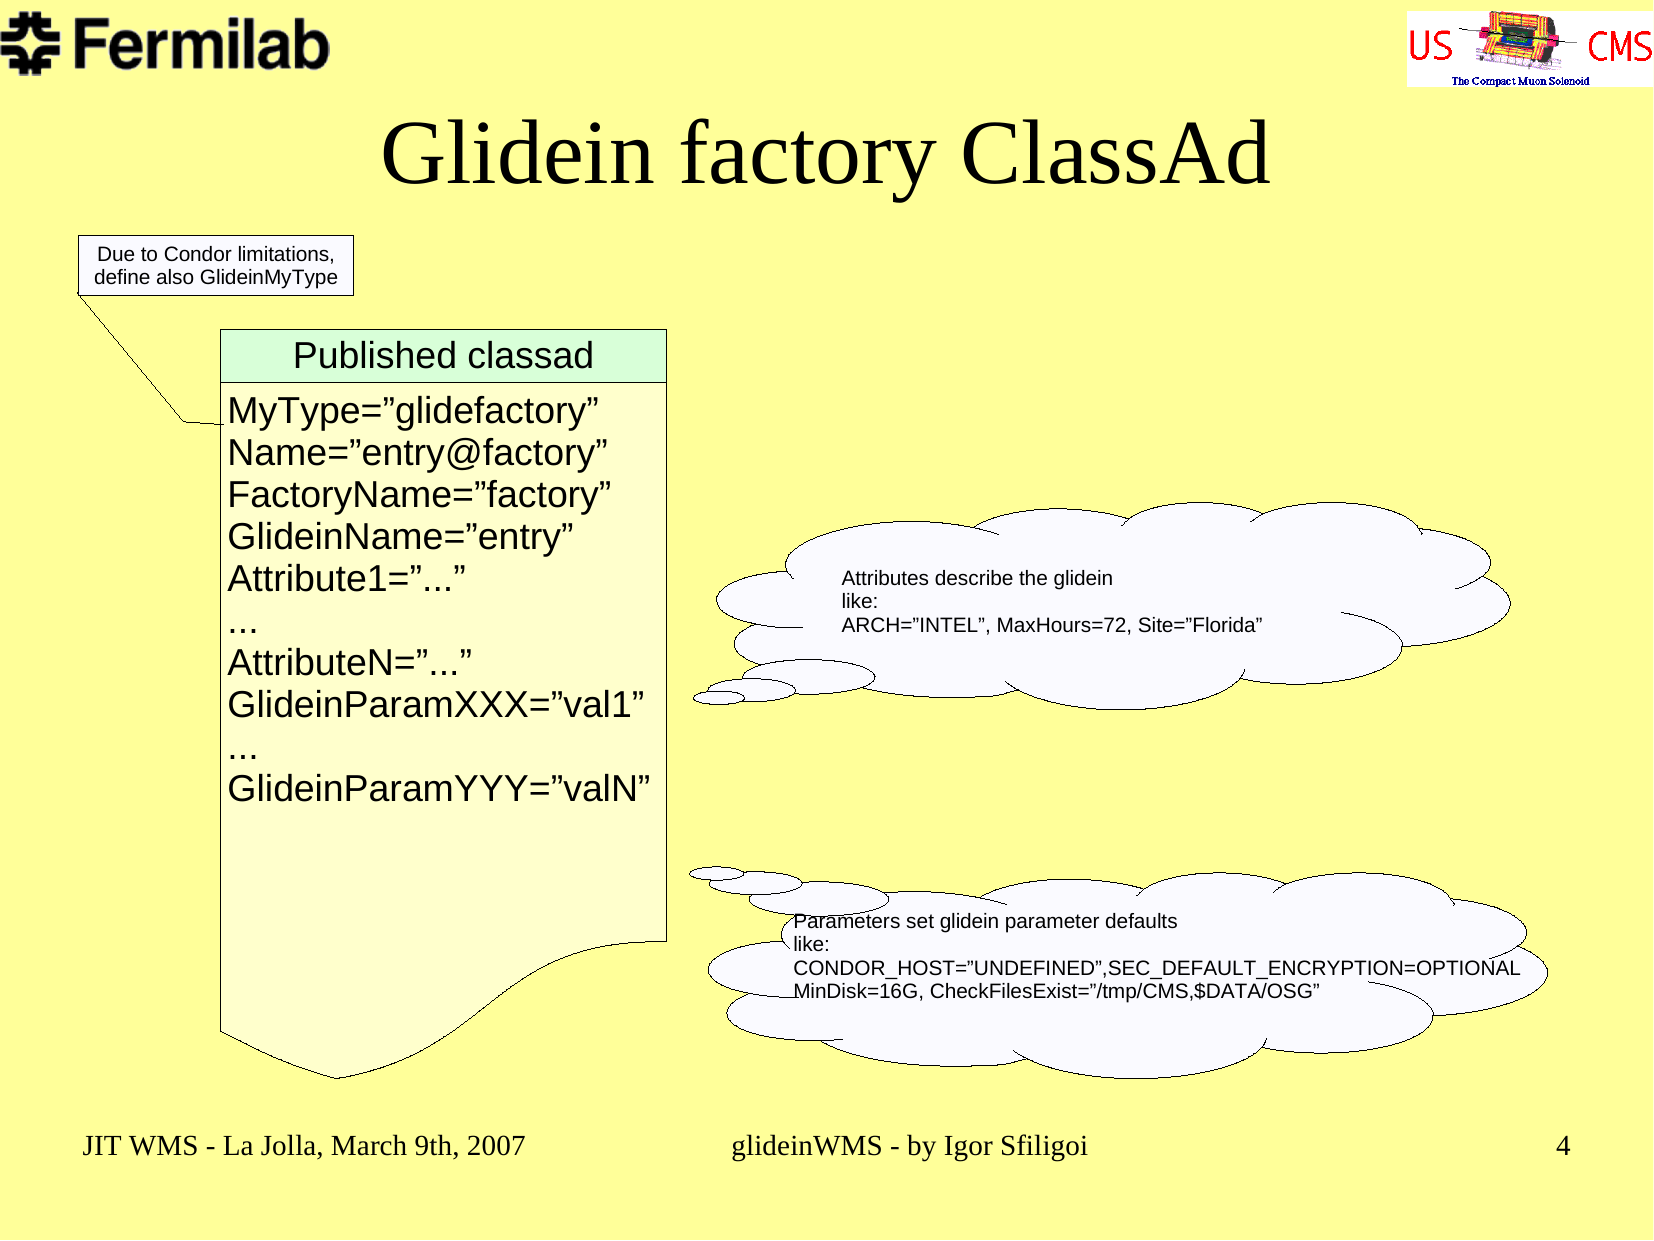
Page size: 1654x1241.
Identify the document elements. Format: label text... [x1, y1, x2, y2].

text_box [1536, 955, 1548, 991]
title Glidein factory ClassAd [82, 49, 1571, 257]
text_box Attributes describe the glidein like: ARCH=”INTEL”, MaxHours=72, Site=”Florida” [693, 502, 1511, 710]
text_box [689, 866, 1475, 913]
picture [1407, 11, 1654, 87]
text_box [708, 941, 778, 1039]
text_box Due to Condor limitations, define also GlideinMyType [77, 236, 353, 425]
text_box Parameters set glidein parameter defaults like: CONDOR_HOST=”UNDEFINED”,SEC_DEFAULT_ENCRYPTION=OPTIONAL MinDisk=16G, CheckFilesExist=”/tmp/CMS,$DATA/OSG” [778, 902, 1536, 1042]
text_box Published classad [220, 329, 667, 383]
text_box [822, 1042, 1402, 1079]
text_box MyType=”glidefactory” Name=”entry@factory” FactoryName=”factory” GlideinName=”entry” Attribute1=”...” ... AttributeN=”...” GlideinParamXXX=”val1” ... GlideinParamYYY=”valN” [220, 383, 667, 1079]
picture [0, 11, 330, 76]
